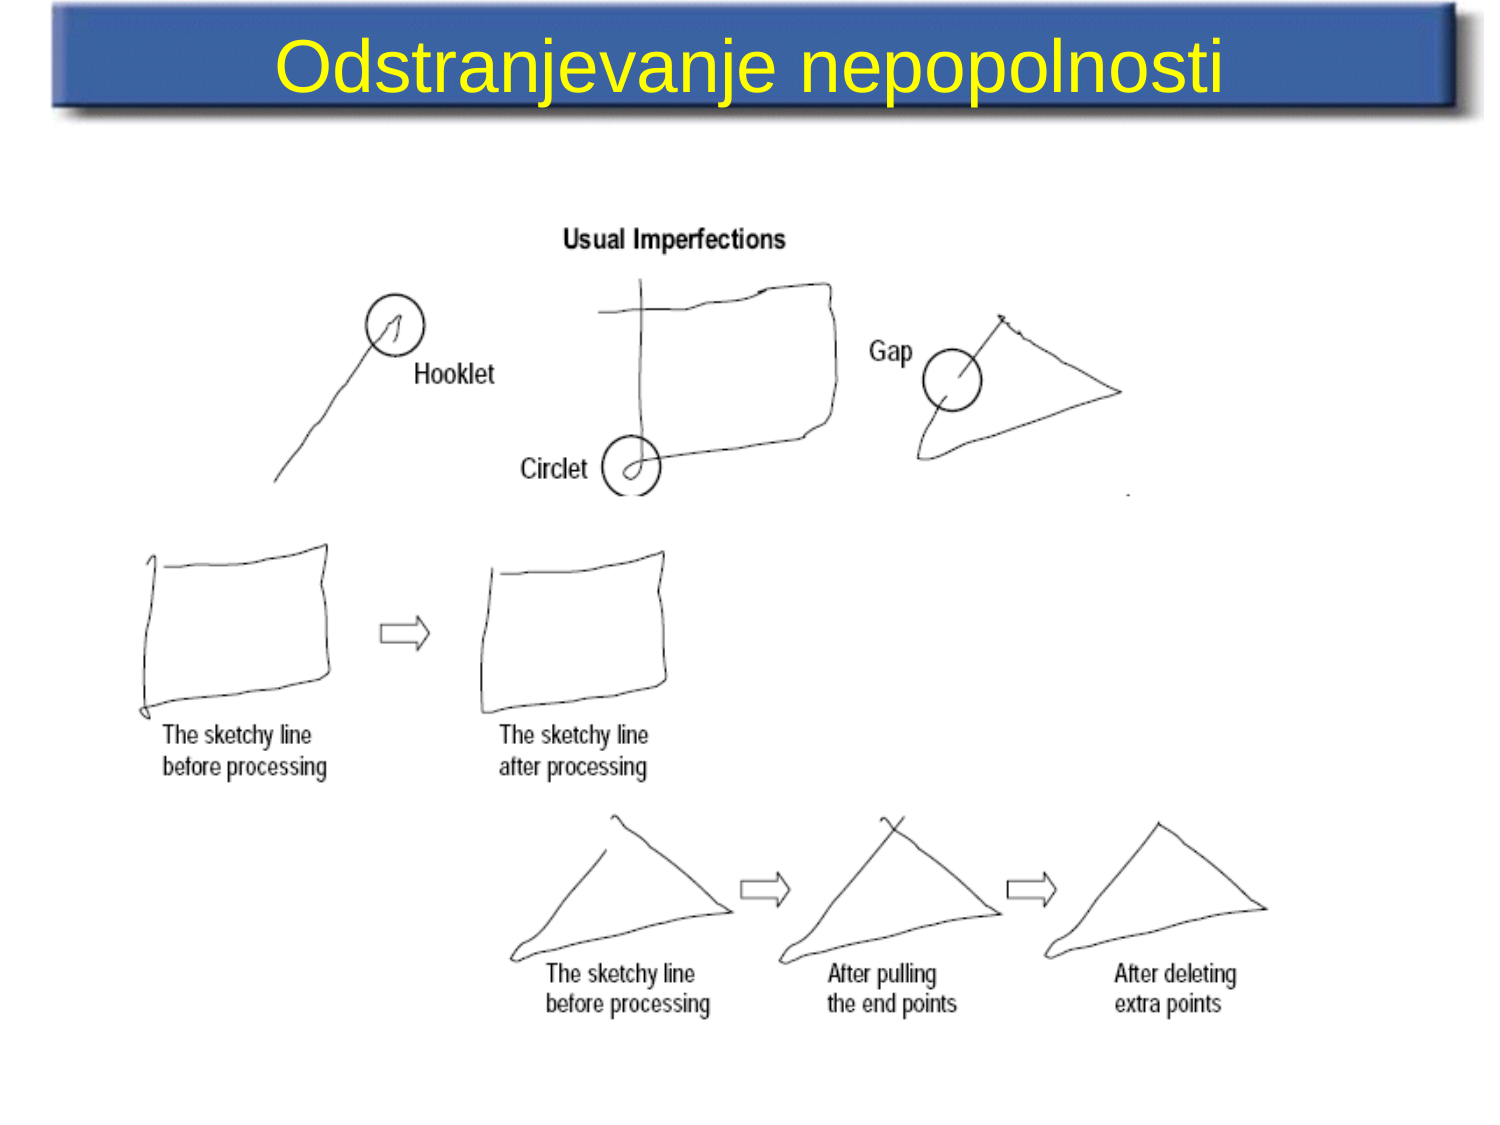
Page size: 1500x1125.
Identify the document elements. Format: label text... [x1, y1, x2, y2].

picture [100, 184, 1295, 1082]
title Odstranjevanje nepopolnosti [75, 0, 1426, 126]
picture [50, 0, 1484, 127]
